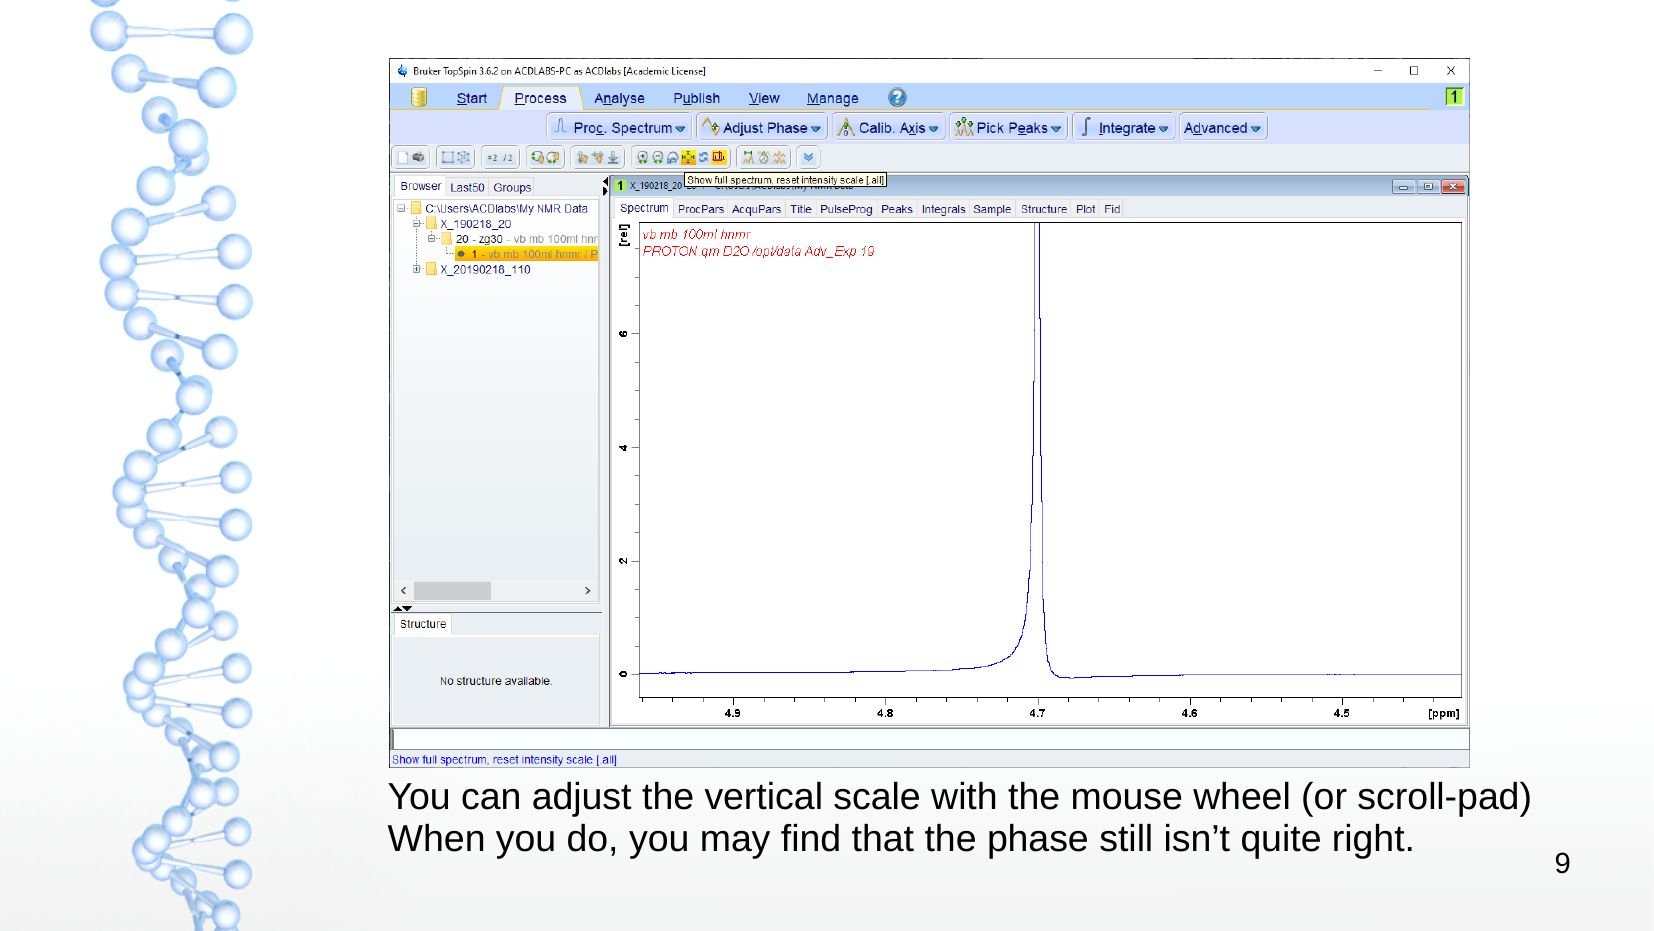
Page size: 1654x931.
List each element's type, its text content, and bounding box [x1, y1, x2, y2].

picture [0, 0, 1654, 931]
text_box You can adjust the vertical scale with the mouse wheel (or scroll-pad) When you do, you may find that the phase still isn’t quite right. [372, 767, 1548, 867]
